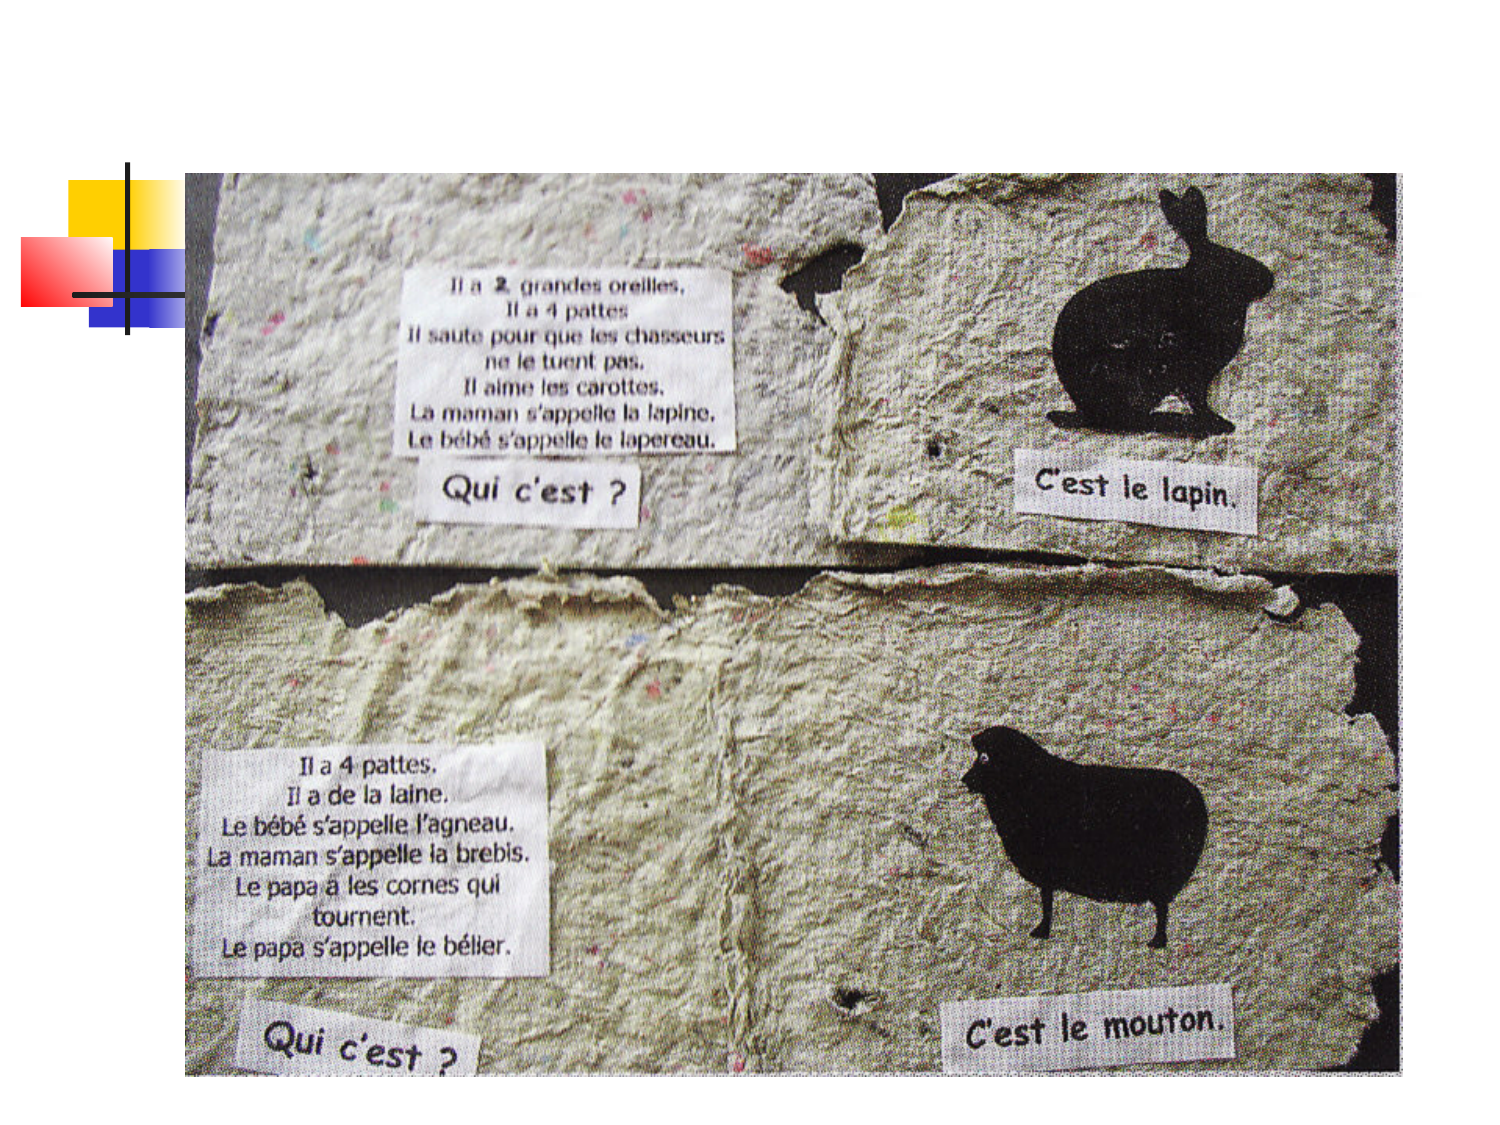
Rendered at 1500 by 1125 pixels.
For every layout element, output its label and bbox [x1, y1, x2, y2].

picture [185, 173, 1403, 1077]
